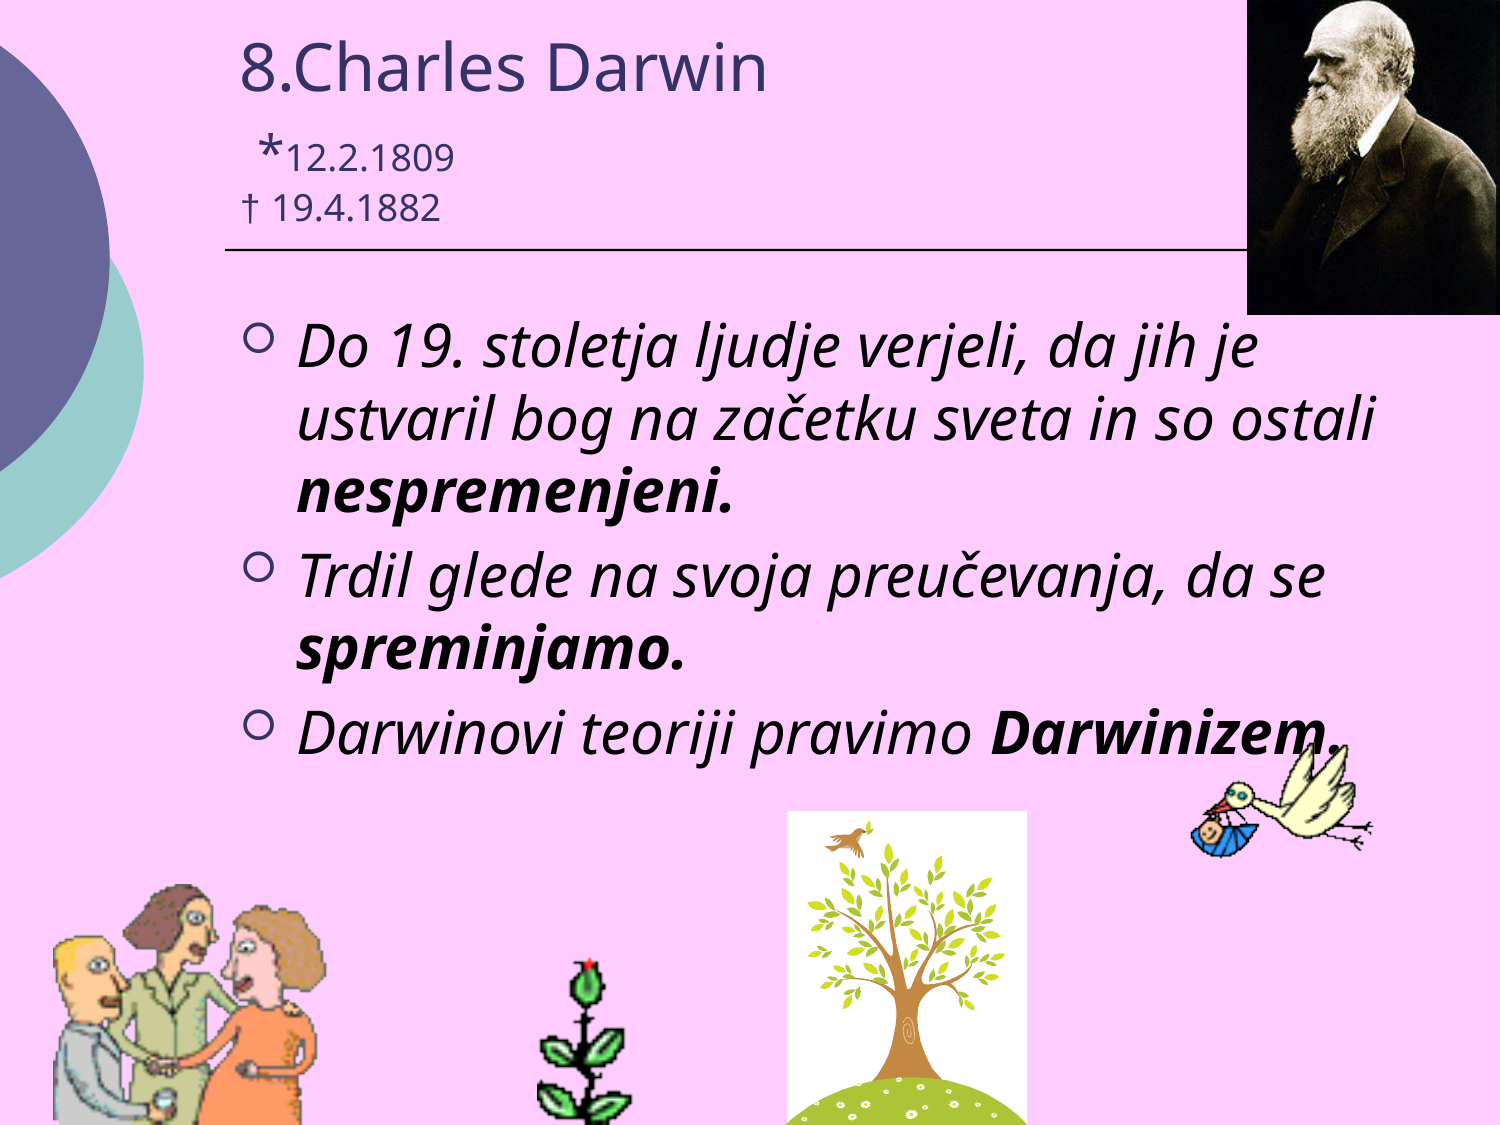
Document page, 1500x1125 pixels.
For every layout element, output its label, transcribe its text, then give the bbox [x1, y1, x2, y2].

picture [1247, 0, 1500, 315]
list Do 19. stoletja ljudje verjeli, da jih je ustvaril bog na začetku sveta in so ostali nespremenjeni. Trdil glede na svoja preučevanja, da se spreminjamo. Darwinovi teoriji pravimo Darwinizem. [224, 299, 1425, 975]
picture [53, 884, 337, 1125]
title 8.Charles Darwin *12.2.1809 † 19.4.1882 [224, 49, 1247, 237]
picture [537, 940, 645, 1125]
picture [785, 810, 1028, 1125]
picture [1187, 727, 1382, 895]
